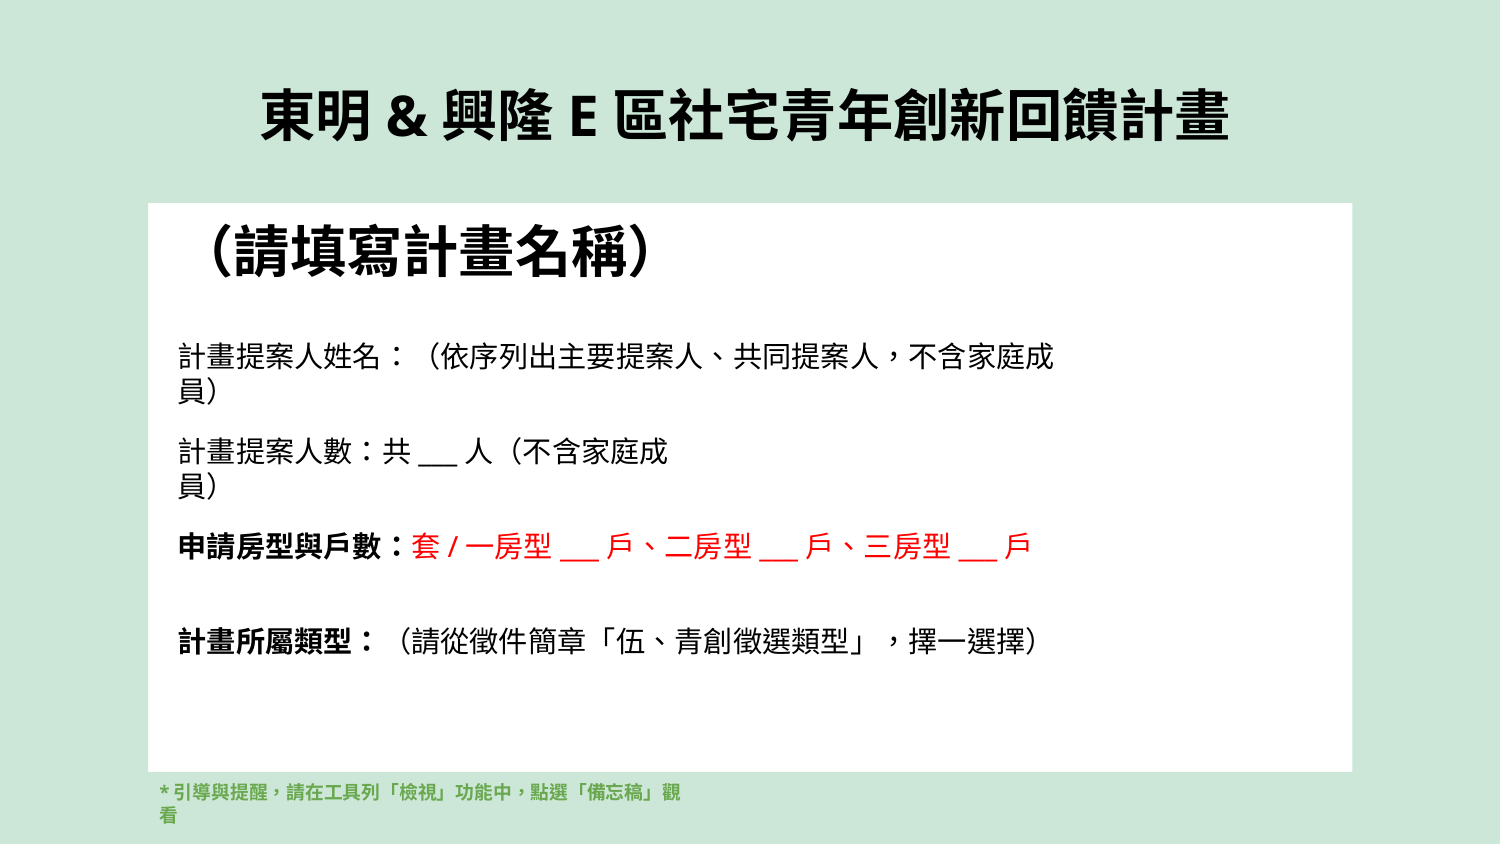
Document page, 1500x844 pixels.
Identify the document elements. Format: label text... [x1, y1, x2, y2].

text_box [0, 0, 1500, 844]
text_box 東明&興隆E區社宅青年創新回饋計畫 [64, 74, 1427, 154]
text_box 計畫提案人姓名：（依序列出主要提案人、共同提案人，不含家庭成員） [166, 332, 1098, 415]
text_box 計畫提案人數：共___人（不含家庭成員） [166, 427, 711, 510]
text_box 計畫所屬類型：（請從徵件簡章「伍、青創徵選類型」，擇一選擇） [166, 617, 1352, 736]
text_box *引導與提醒，請在工具列「檢視」功能中，點選「備忘稿」觀看 [148, 775, 710, 810]
text_box （請填寫計畫名稱） [166, 210, 1334, 290]
text_box 申請房型與戶數：套/一房型___戶、二房型___戶、三房型___戶 [166, 522, 1334, 605]
